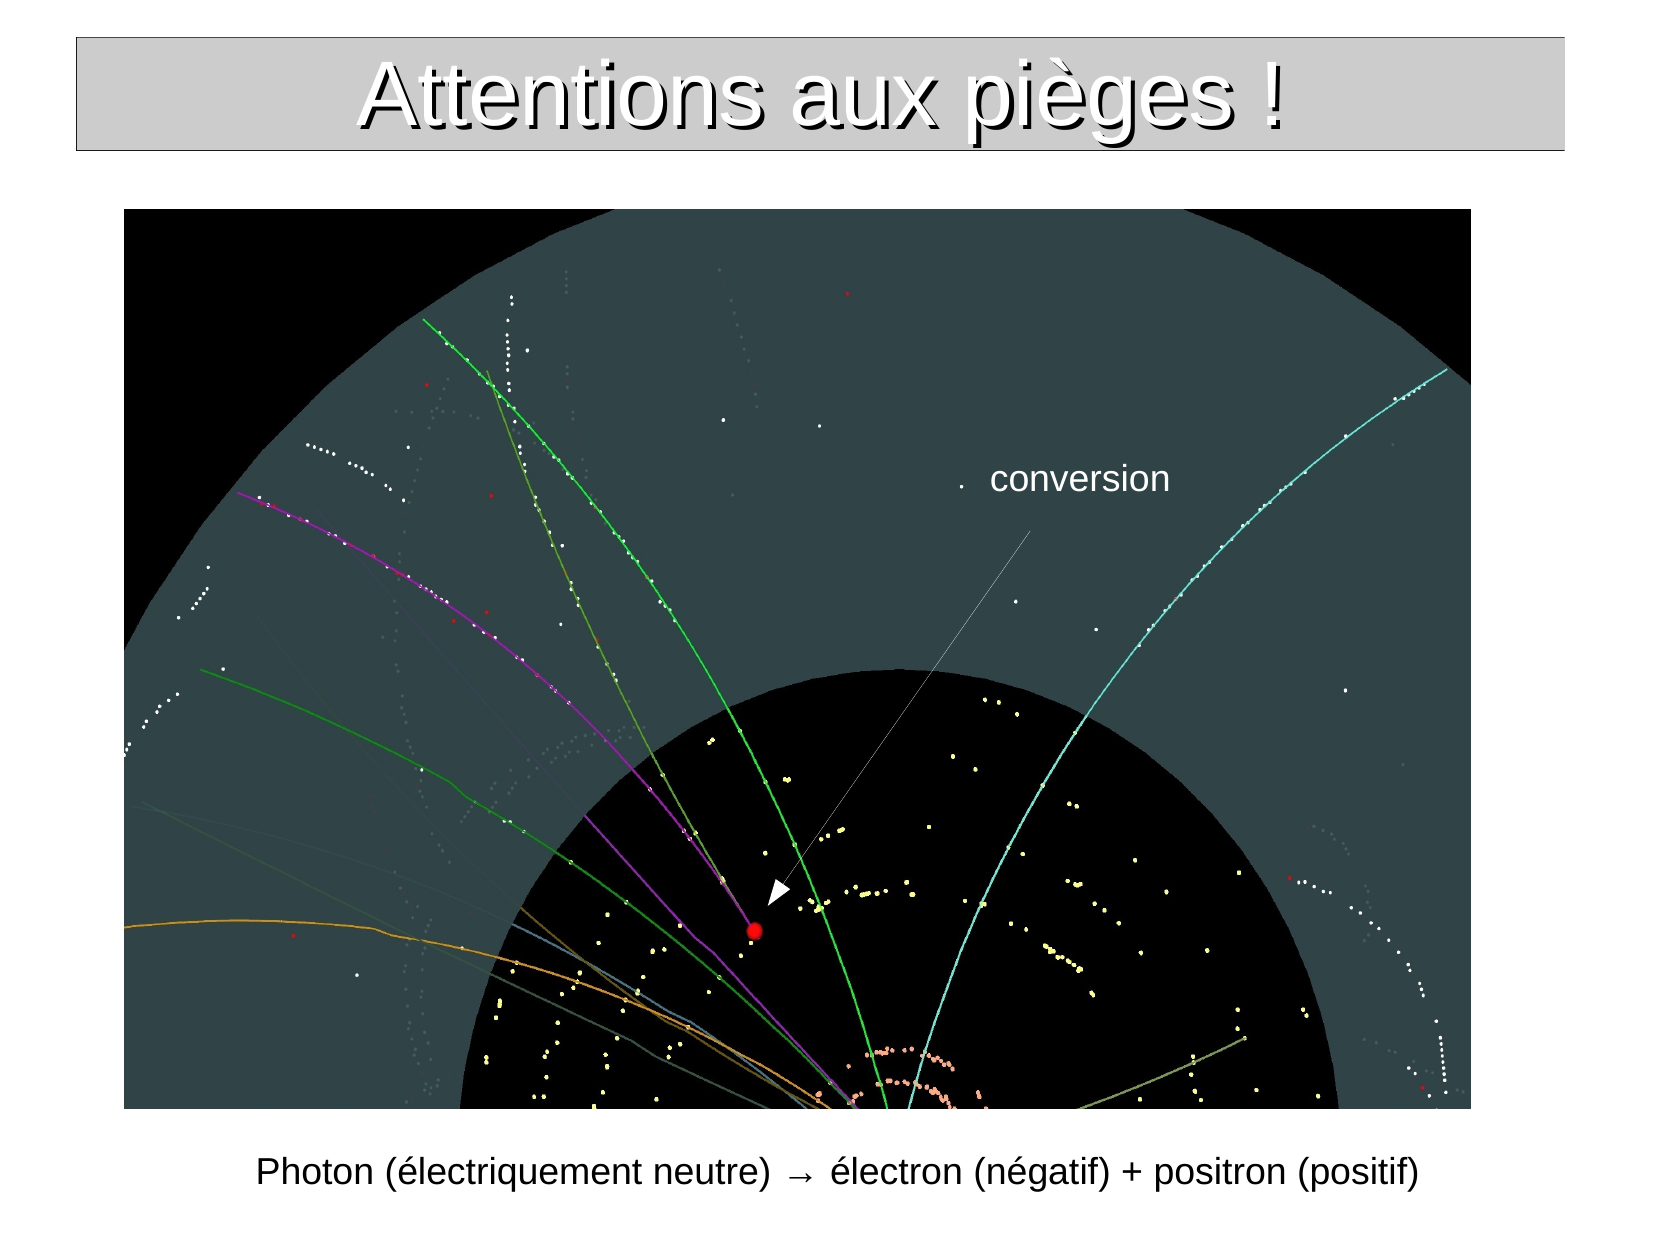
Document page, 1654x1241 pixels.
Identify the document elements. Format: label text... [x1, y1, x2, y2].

text_box Photon (électriquement neutre) → électron (négatif) + positron (positif) [240, 1143, 1435, 1201]
text_box conversion [975, 450, 1186, 507]
picture [120, 209, 1471, 1110]
title Attentions aux pièges ! [76, 37, 1565, 151]
